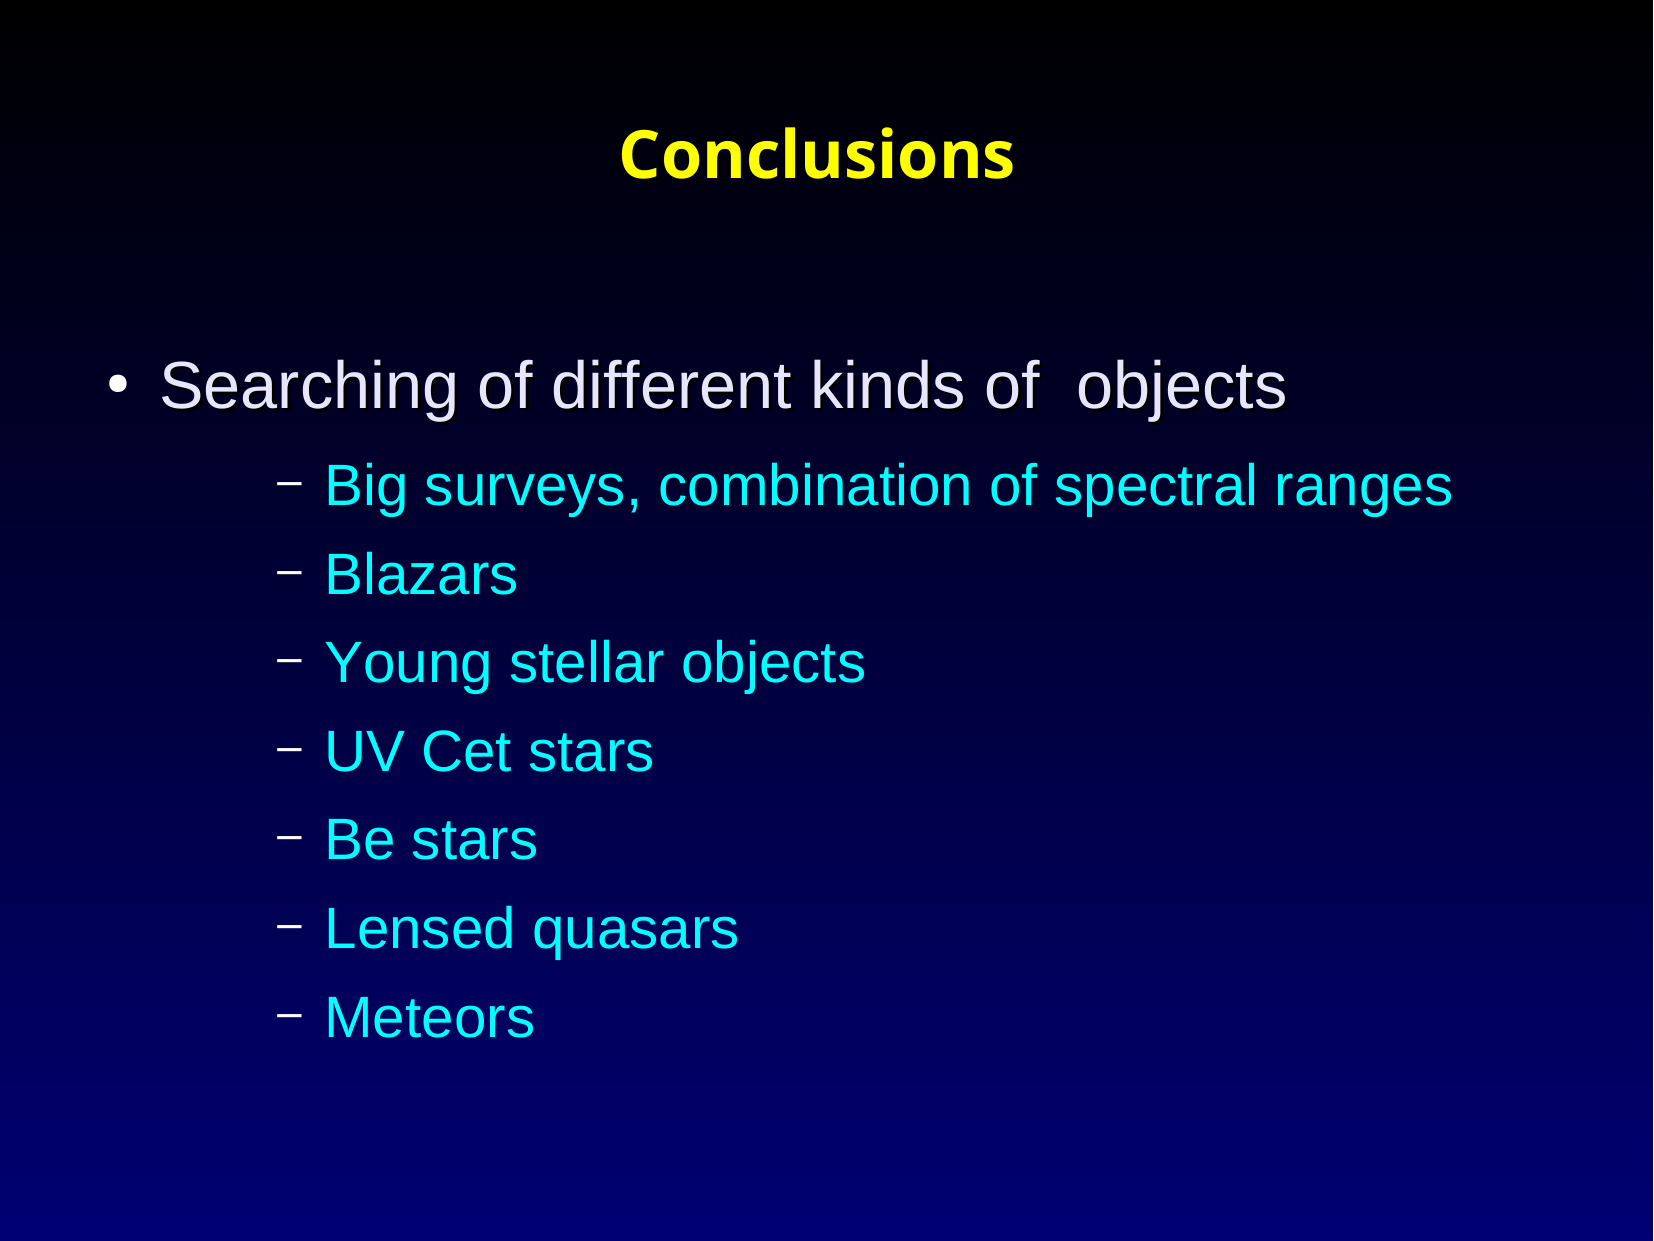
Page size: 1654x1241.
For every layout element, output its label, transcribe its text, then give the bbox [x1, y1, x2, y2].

title Conclusions [82, 49, 1571, 257]
list Searching of different kinds of objects Big surveys, combination of spectral ranges Blazars Young stellar objects UV Cet stars Be stars Lensed quasars Meteors [88, 244, 1577, 1063]
